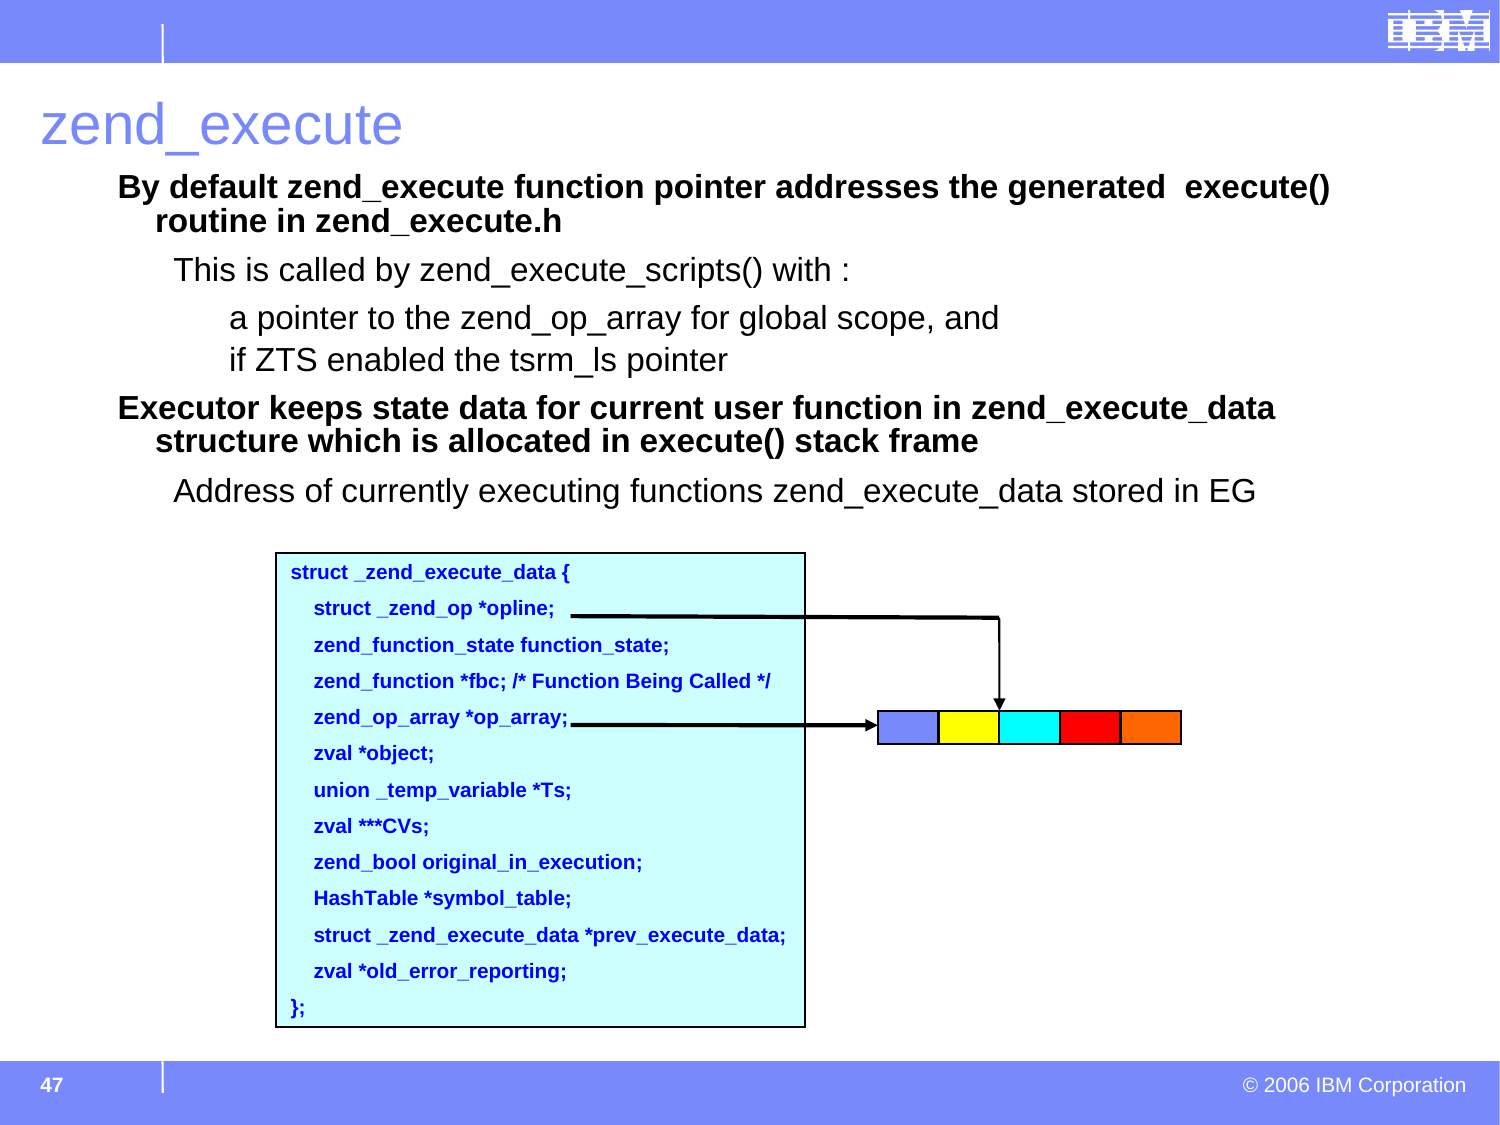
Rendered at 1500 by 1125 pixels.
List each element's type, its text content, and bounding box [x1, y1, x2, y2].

text_box [877, 710, 1182, 745]
title zend_execute [25, 62, 1378, 165]
text_box struct _zend_execute_data { struct _zend_op *opline; zend_function_state function_state; zend_function *fbc; /* Function Being Called */ zend_op_array *op_array; zval *object; union _temp_variable *Ts; zval ***CVs; zend_bool original_in_execution; HashTable *symbol_table; struct _zend_execute_data *prev_execute_data; zval *old_error_reporting; }; [275, 553, 805, 1027]
list By default zend_execute function pointer addresses the generated execute() routine in zend_execute.h This is called by zend_execute_scripts() with : a pointer to the zend_op_array for global scope, and if ZTS enabled the tsrm_ls pointer Executor keeps state data for current user function in zend_execute_data structure which is allocated in execute() stack frame Address of currently executing functions zend_execute_data stored in EG [102, 164, 1378, 615]
